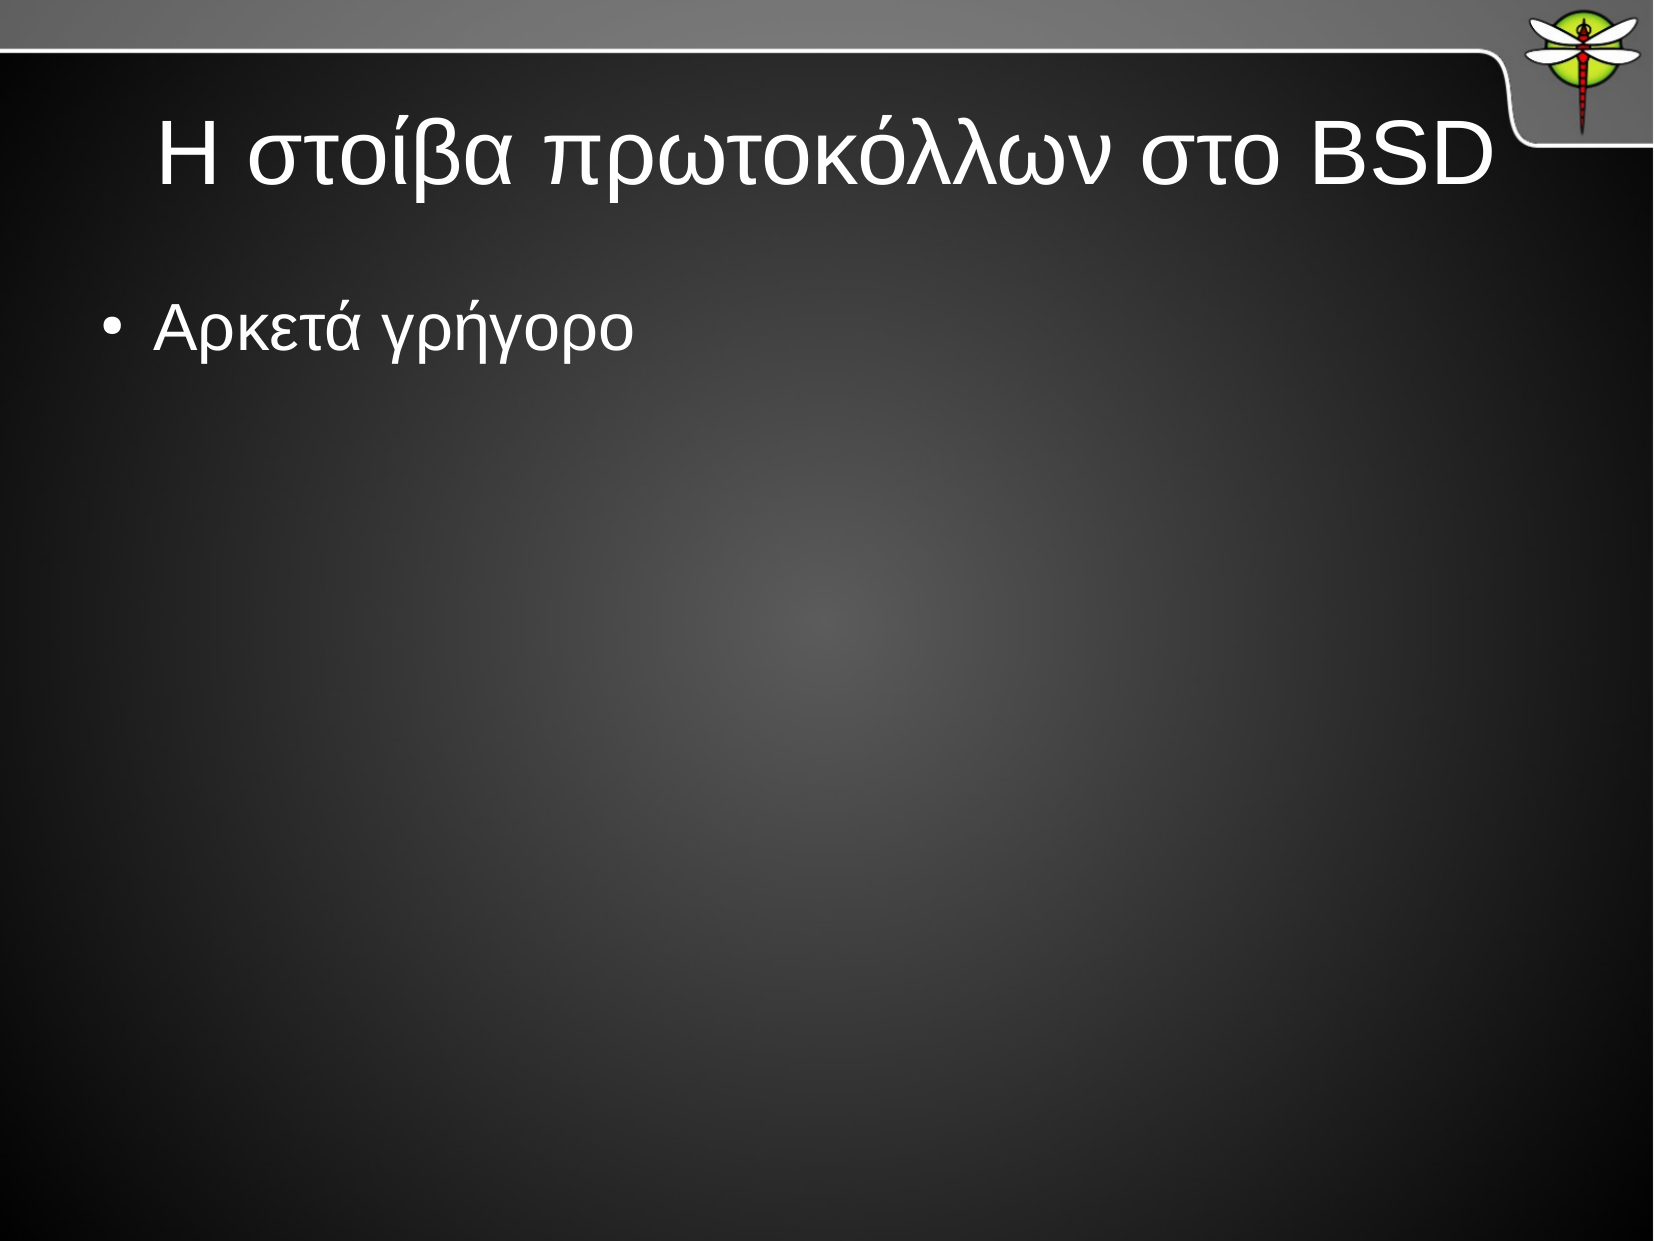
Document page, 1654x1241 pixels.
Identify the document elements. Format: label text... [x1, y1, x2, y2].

title Η στοίβα πρωτοκόλλων στο BSD [82, 49, 1571, 257]
list Αρκετά γρήγορο [82, 290, 1571, 1109]
picture [0, 0, 1654, 1241]
